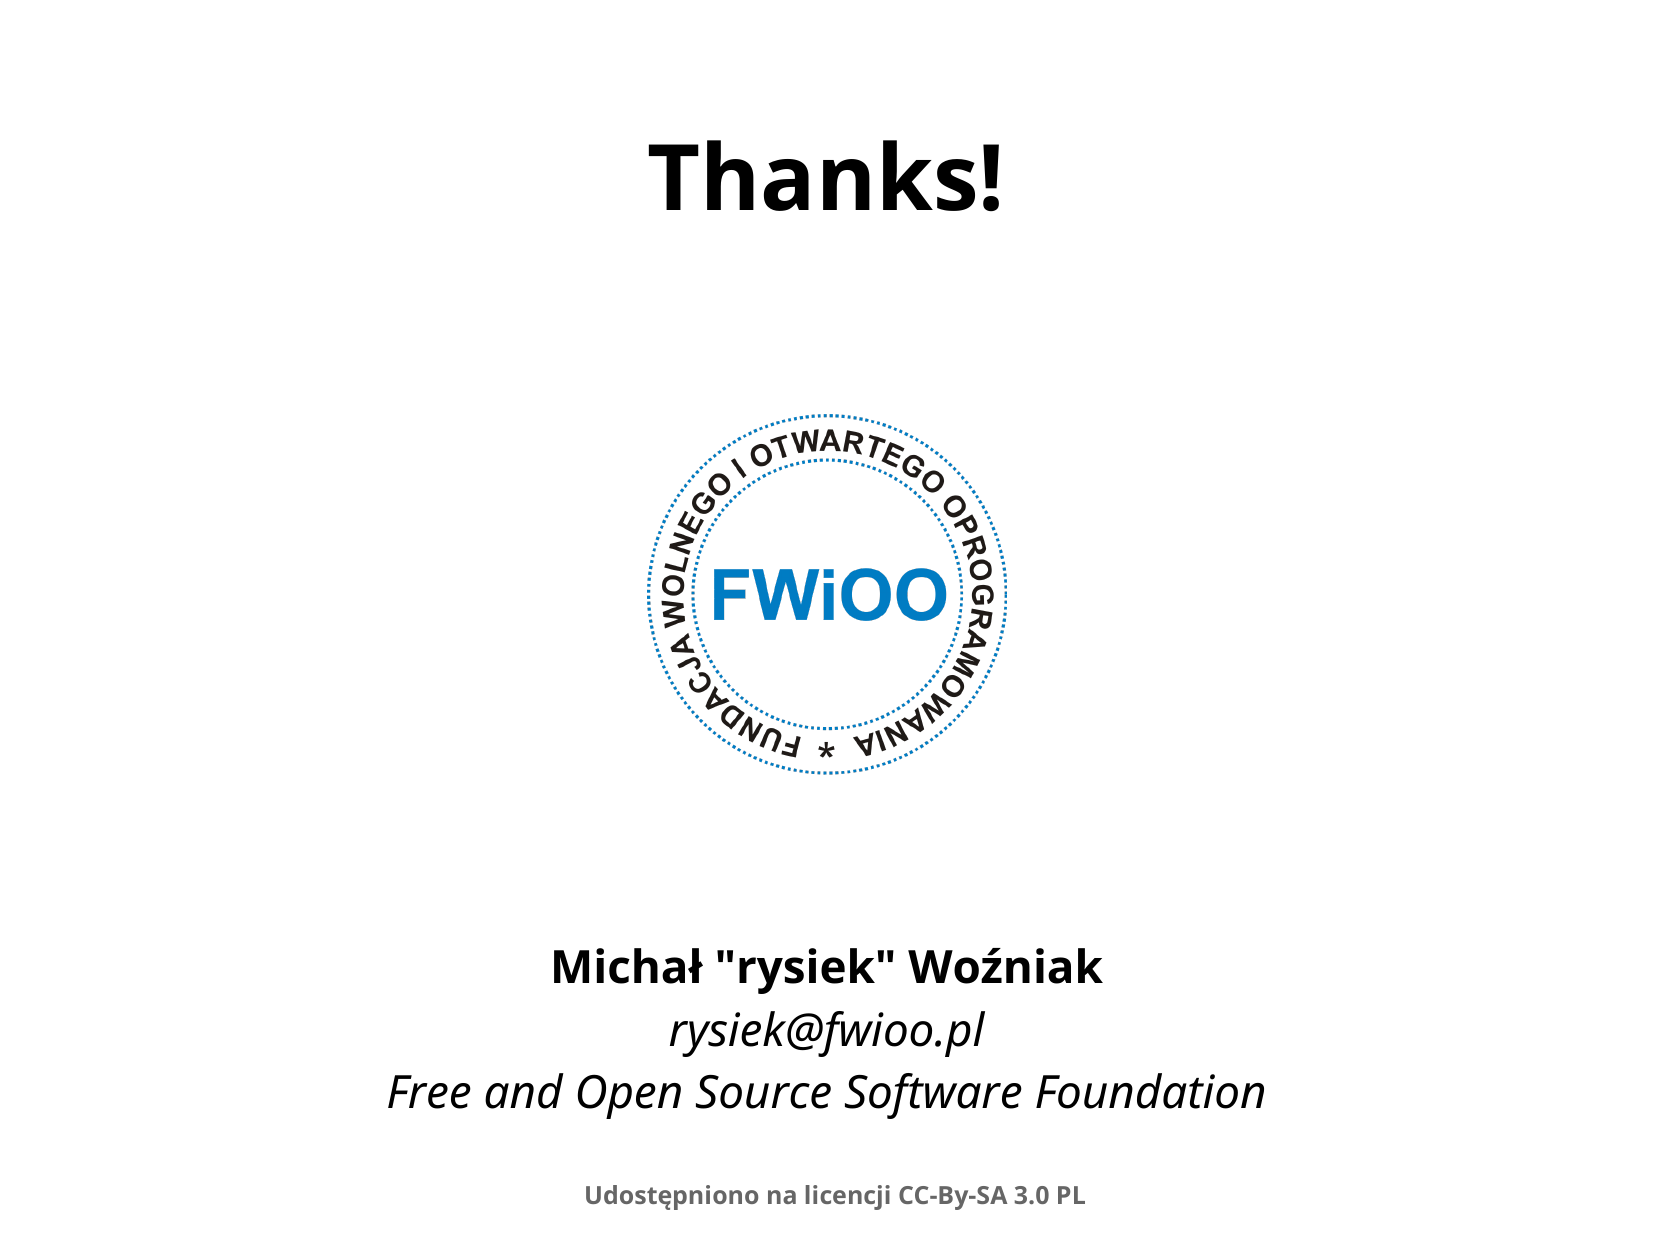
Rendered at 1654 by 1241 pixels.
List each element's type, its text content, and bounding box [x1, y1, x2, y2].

text_box Michał "rysiek" Woźniak rysiek@fwioo.pl Free and Open Source Software Foundation [300, 934, 1353, 1142]
text_box Thanks! [0, 112, 1654, 474]
text_box Udostępniono na licencji CC-By-SA 3.0 PL [569, 1170, 1084, 1214]
picture [647, 414, 1007, 779]
